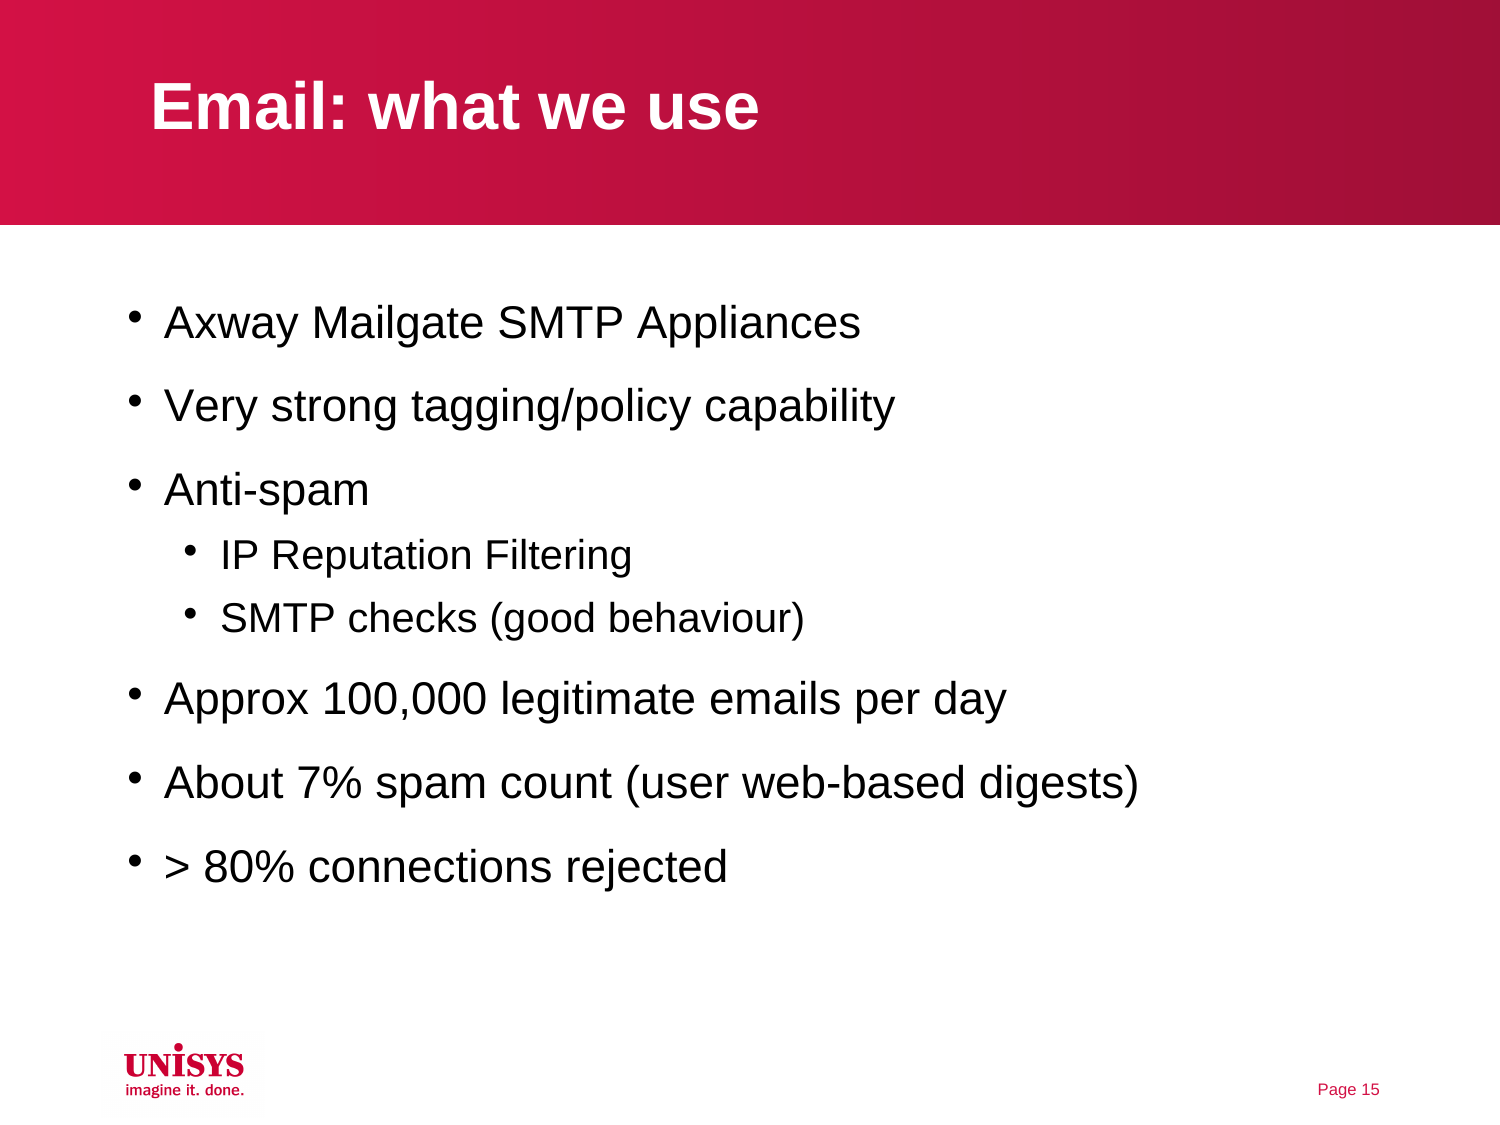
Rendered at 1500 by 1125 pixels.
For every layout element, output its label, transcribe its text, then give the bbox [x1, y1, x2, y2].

title Email: what we use [112, 14, 1387, 203]
picture [101, 1031, 265, 1118]
list Axway Mailgate SMTP Appliances Very strong tagging/policy capability Anti-spam IP Reputation Filtering SMTP checks (good behaviour) Approx 100,000 legitimate emails per day About 7% spam count (user web-based digests) > 80% connections rejected [112, 284, 1388, 1005]
